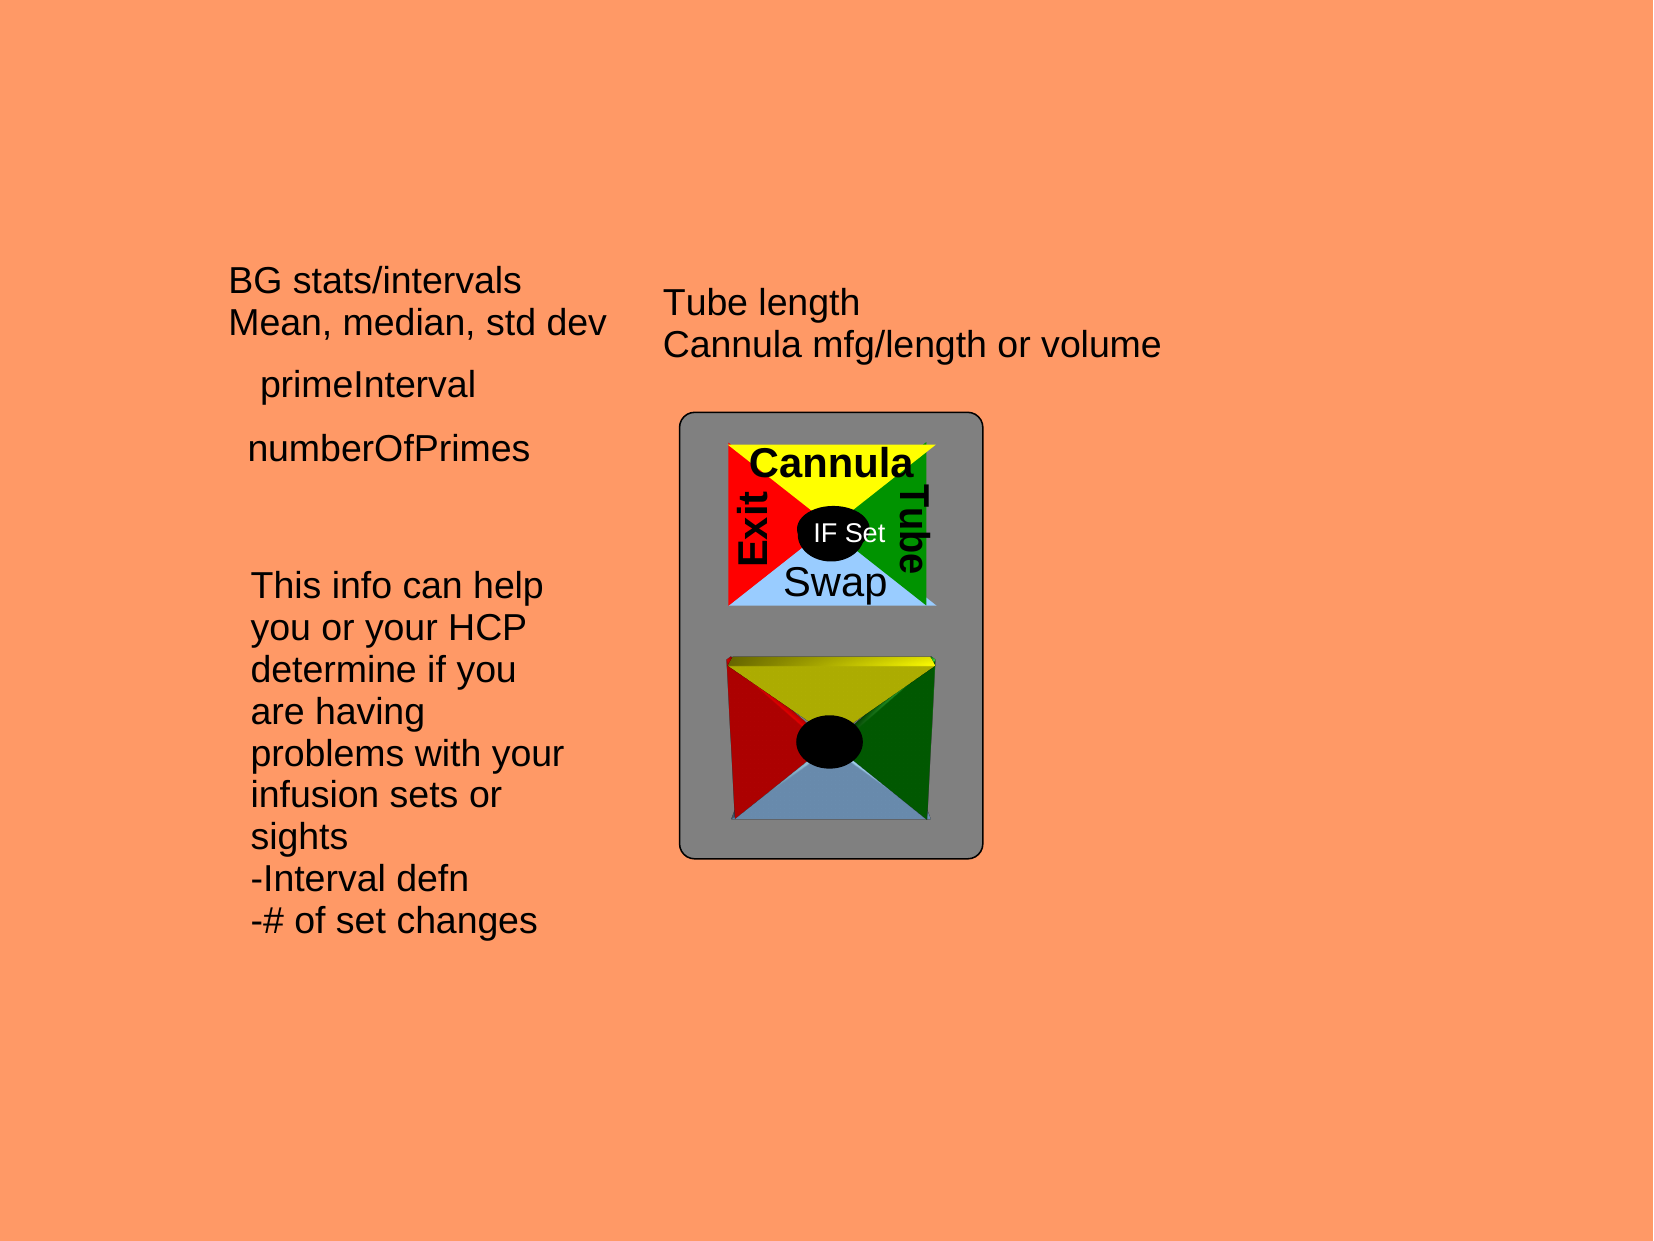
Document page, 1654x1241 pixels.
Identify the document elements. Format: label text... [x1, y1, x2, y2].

text_box BG stats/intervals Mean, median, std dev [213, 252, 672, 352]
text_box numberOfPrimes [232, 420, 583, 478]
text_box Exit [720, 445, 775, 614]
text_box [679, 412, 983, 859]
text_box Tube [905, 538, 918, 546]
text_box Tube [905, 457, 947, 603]
text_box This info can help you or your HCP determine if you are having problems with your infusion sets or sights -Interval defn -# of set changes [235, 557, 588, 950]
text_box Tube length Cannula mfg/length or volume [648, 275, 1188, 374]
text_box Swap [775, 549, 896, 582]
text_box Cannula [765, 430, 898, 492]
text_box primeInterval [245, 356, 557, 414]
text_box IF Set [798, 508, 867, 540]
